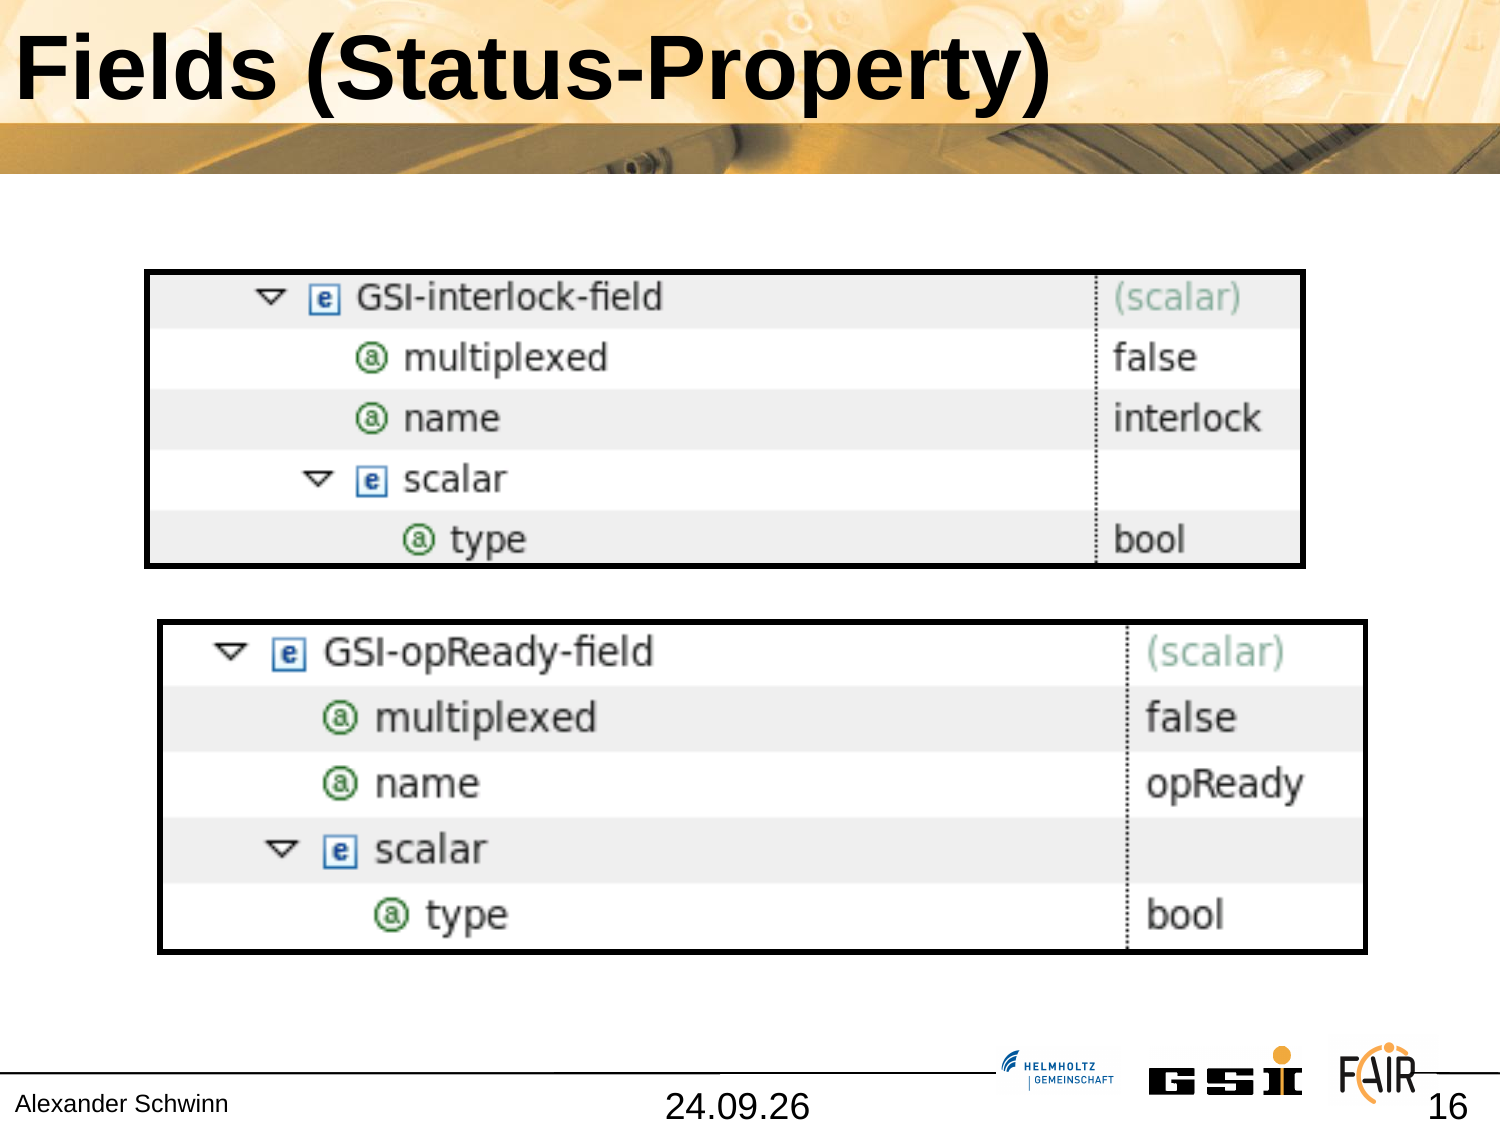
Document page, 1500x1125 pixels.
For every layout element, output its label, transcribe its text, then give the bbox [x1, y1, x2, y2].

picture [1328, 1034, 1439, 1106]
picture [162, 624, 1363, 950]
picture [996, 1046, 1121, 1095]
picture [0, 126, 1500, 175]
picture [150, 275, 1300, 564]
picture [1149, 1046, 1302, 1095]
title Fields (Status-Property) [0, 0, 1500, 126]
